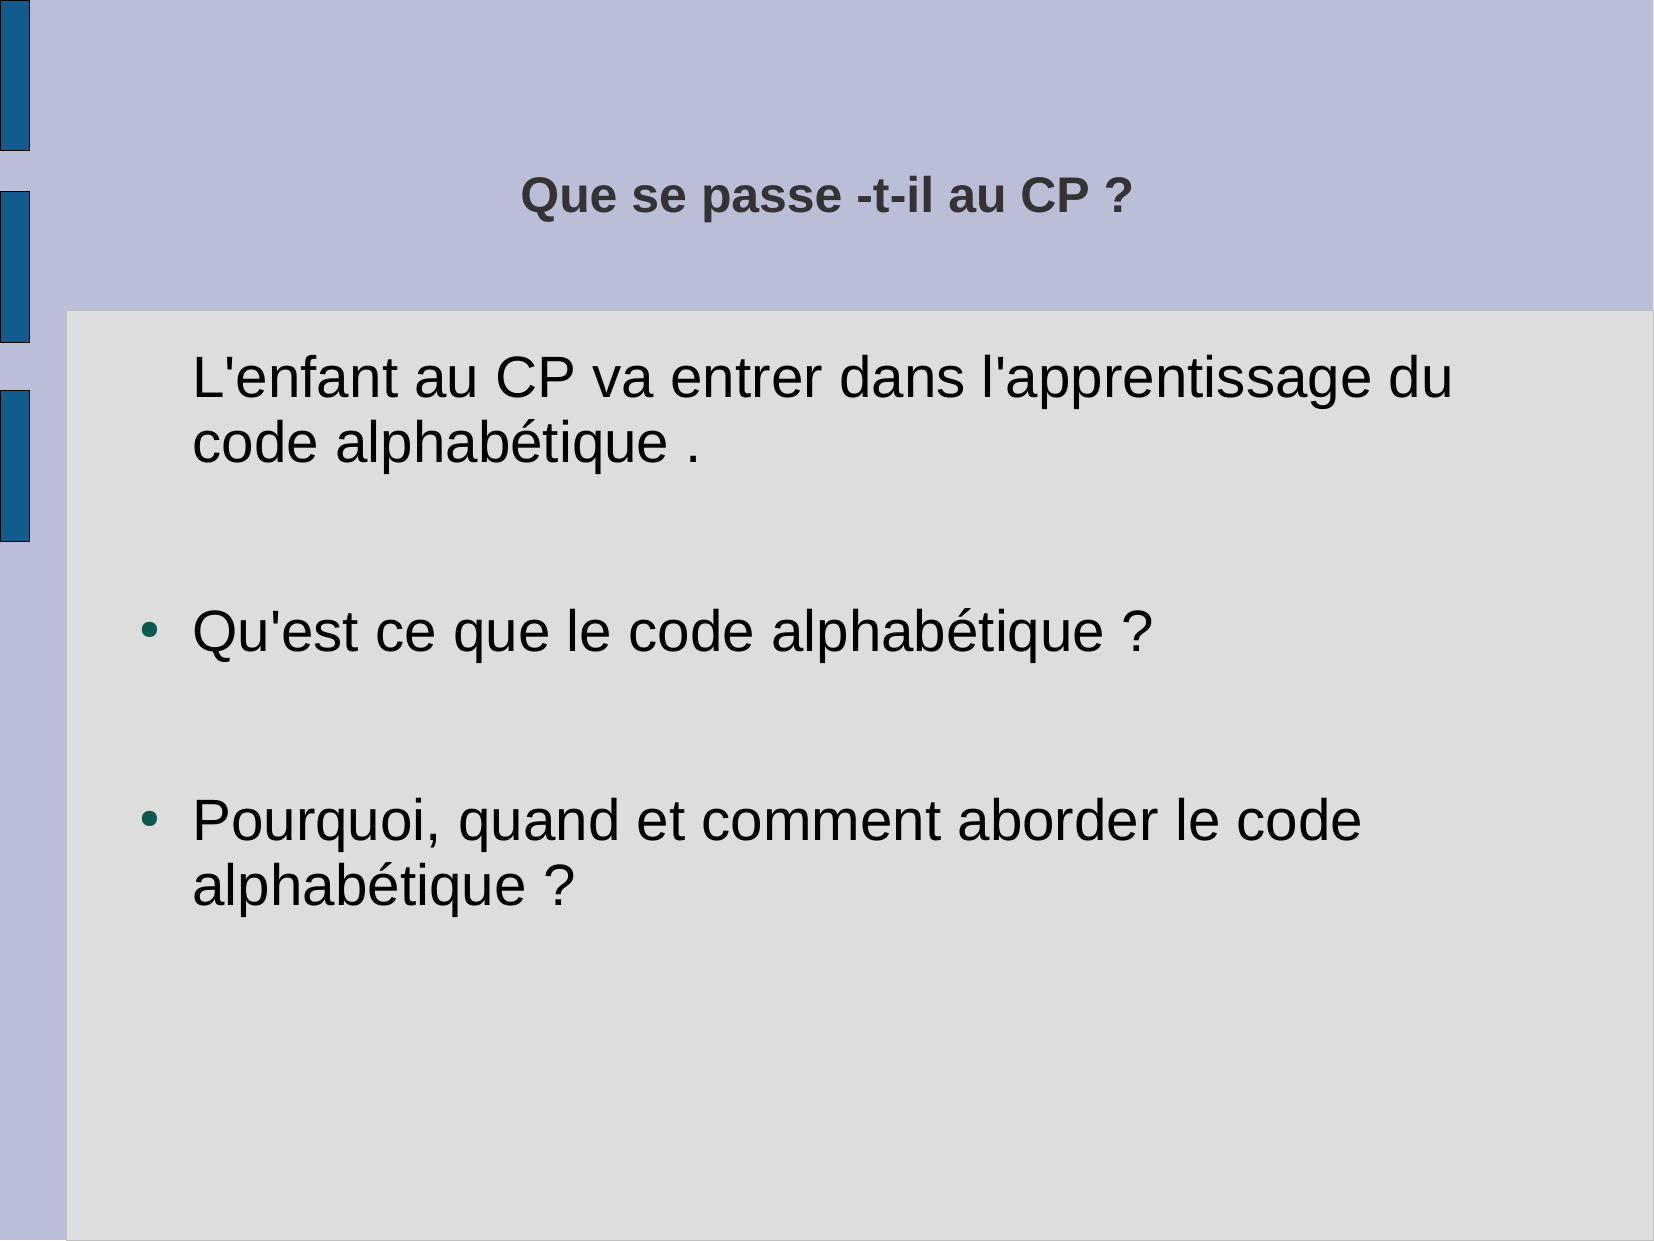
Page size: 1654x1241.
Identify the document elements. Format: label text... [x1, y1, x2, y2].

title Que se passe -t-il au CP ? [121, 91, 1534, 299]
list L'enfant au CP va entrer dans l'apprentissage du code alphabétique . Qu'est ce que le code alphabétique ? Pourquoi, quand et comment aborder le code alphabétique ? [121, 344, 1534, 1127]
